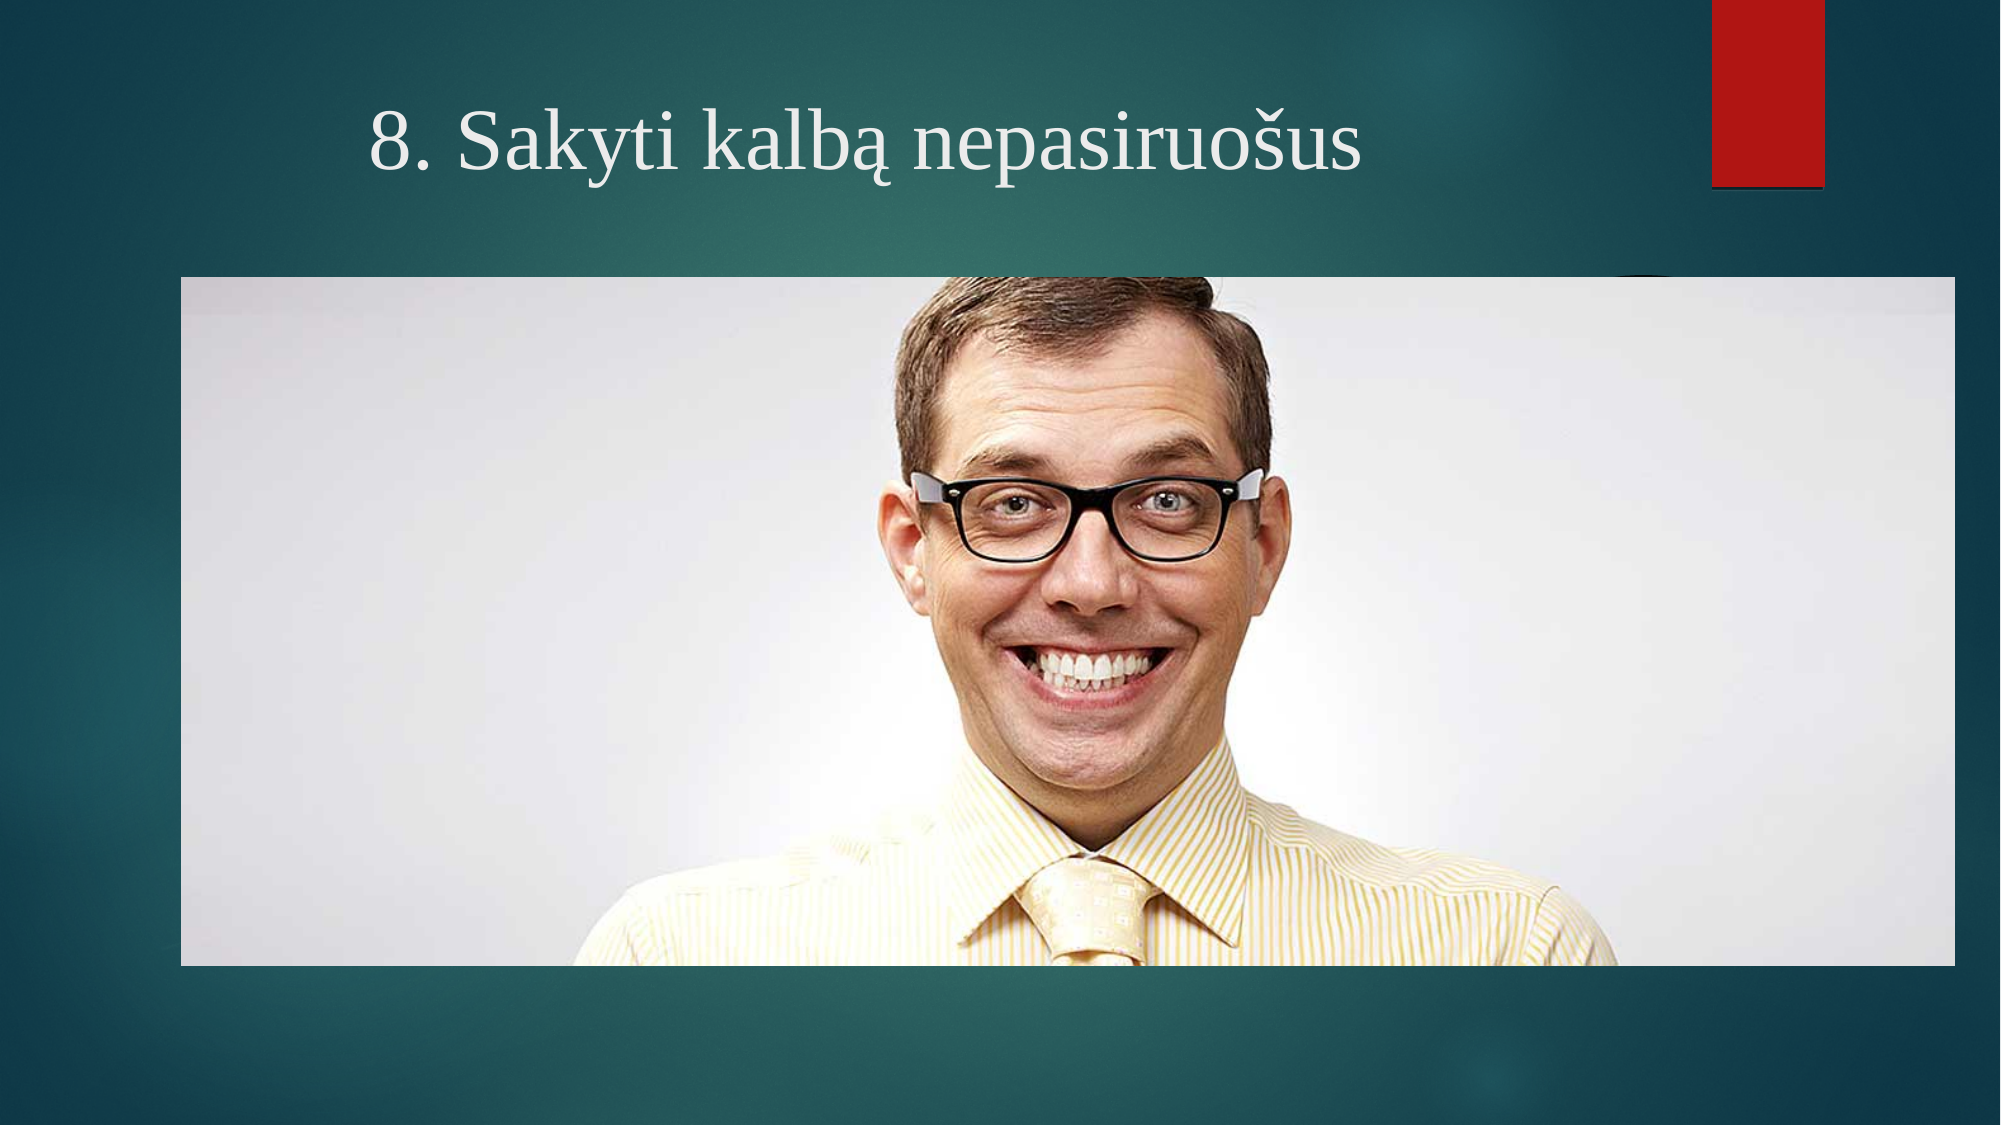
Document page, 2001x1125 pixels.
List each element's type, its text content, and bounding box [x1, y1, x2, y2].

picture [181, 277, 1955, 966]
title 8. Sakyti kalbą nepasiruošus [106, 74, 1649, 305]
